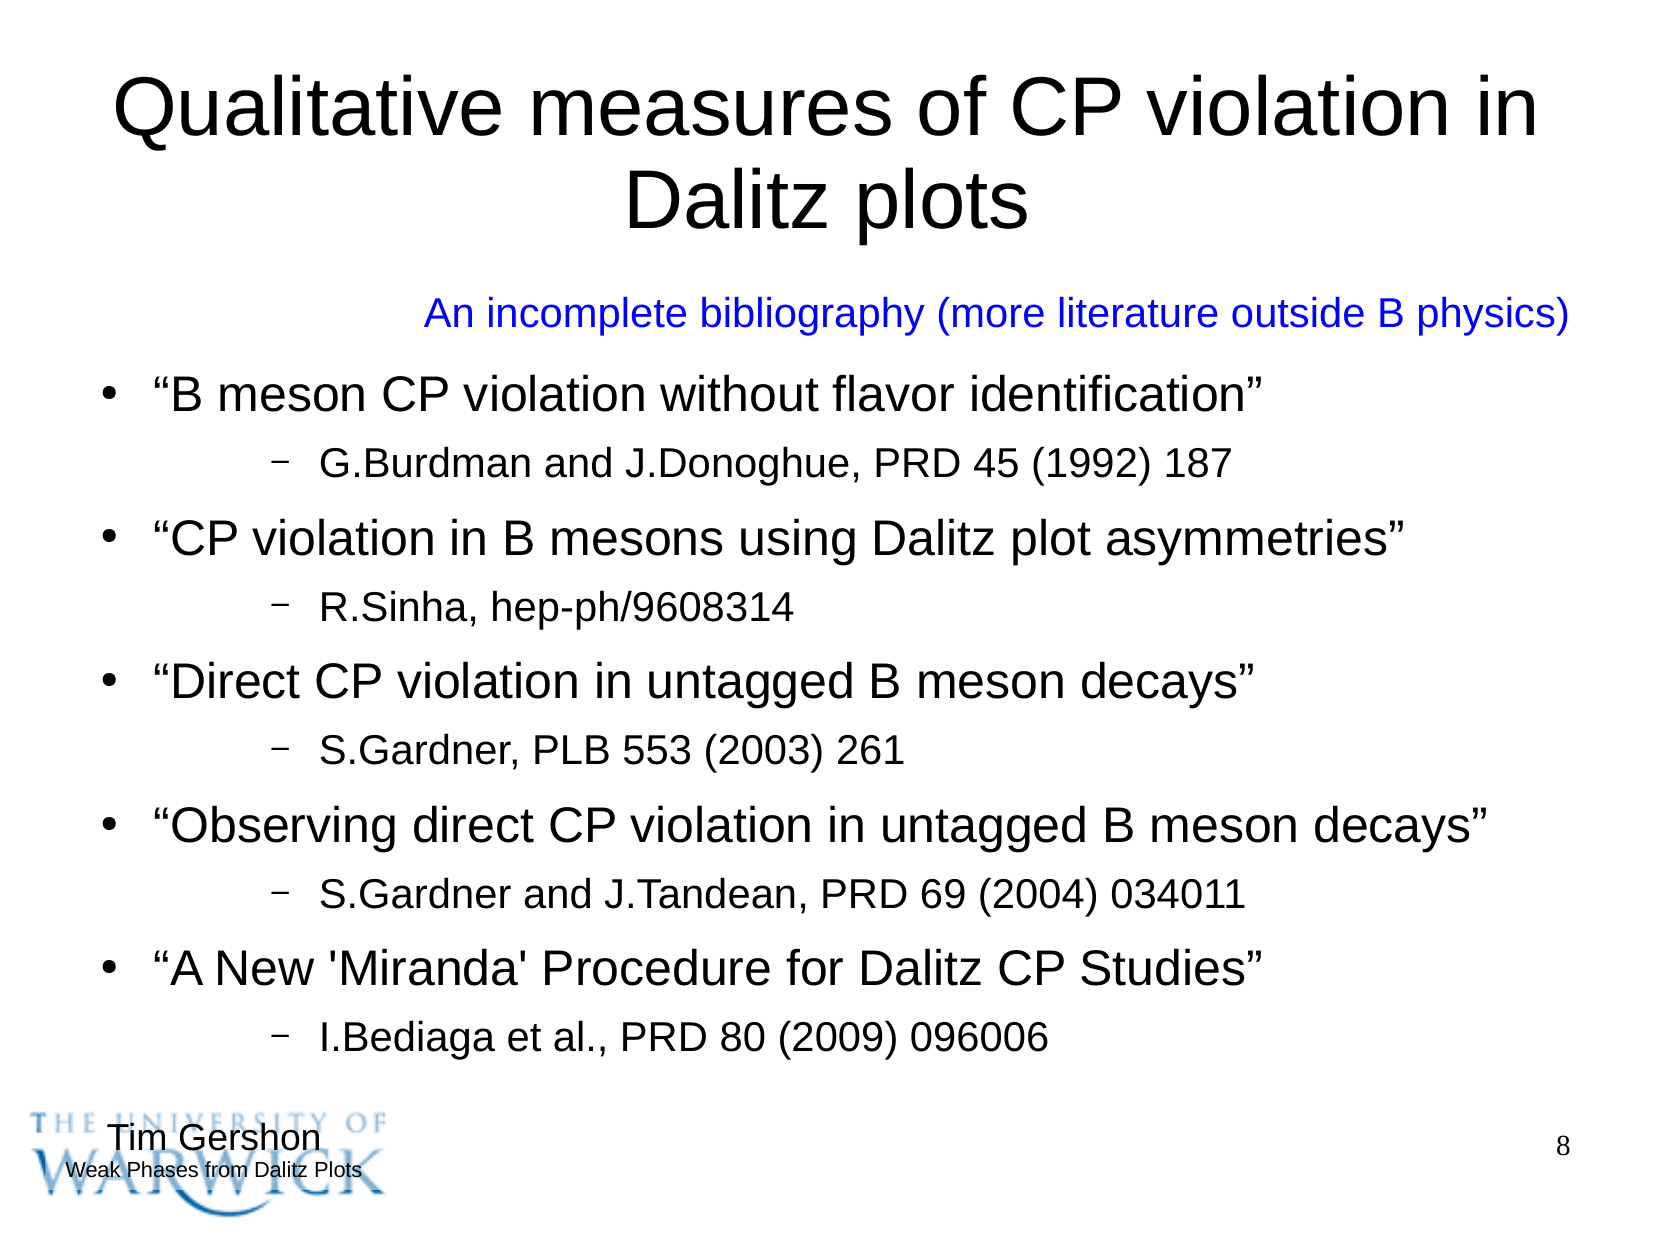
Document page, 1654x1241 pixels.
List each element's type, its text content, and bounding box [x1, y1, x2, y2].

list An incomplete bibliography (more literature outside B physics) “B meson CP violation without flavor identification” G.Burdman and J.Donoghue, PRD 45 (1992) 187 “CP violation in B mesons using Dalitz plot asymmetries” R.Sinha, hep-ph/9608314 “Direct CP violation in untagged B meson decays” S.Gardner, PLB 553 (2003) 261 “Observing direct CP violation in untagged B meson decays” S.Gardner and J.Tandean, PRD 69 (2004) 034011 “A New 'Miranda' Procedure for Dalitz CP Studies” I.Bediaga et al., PRD 80 (2009) 096006 [82, 290, 1571, 1094]
title Qualitative measures of CP violation in Dalitz plots [82, 56, 1571, 250]
picture [19, 1106, 406, 1232]
text_box Tim Gershon Weak Phases from Dalitz Plots [45, 1108, 383, 1190]
